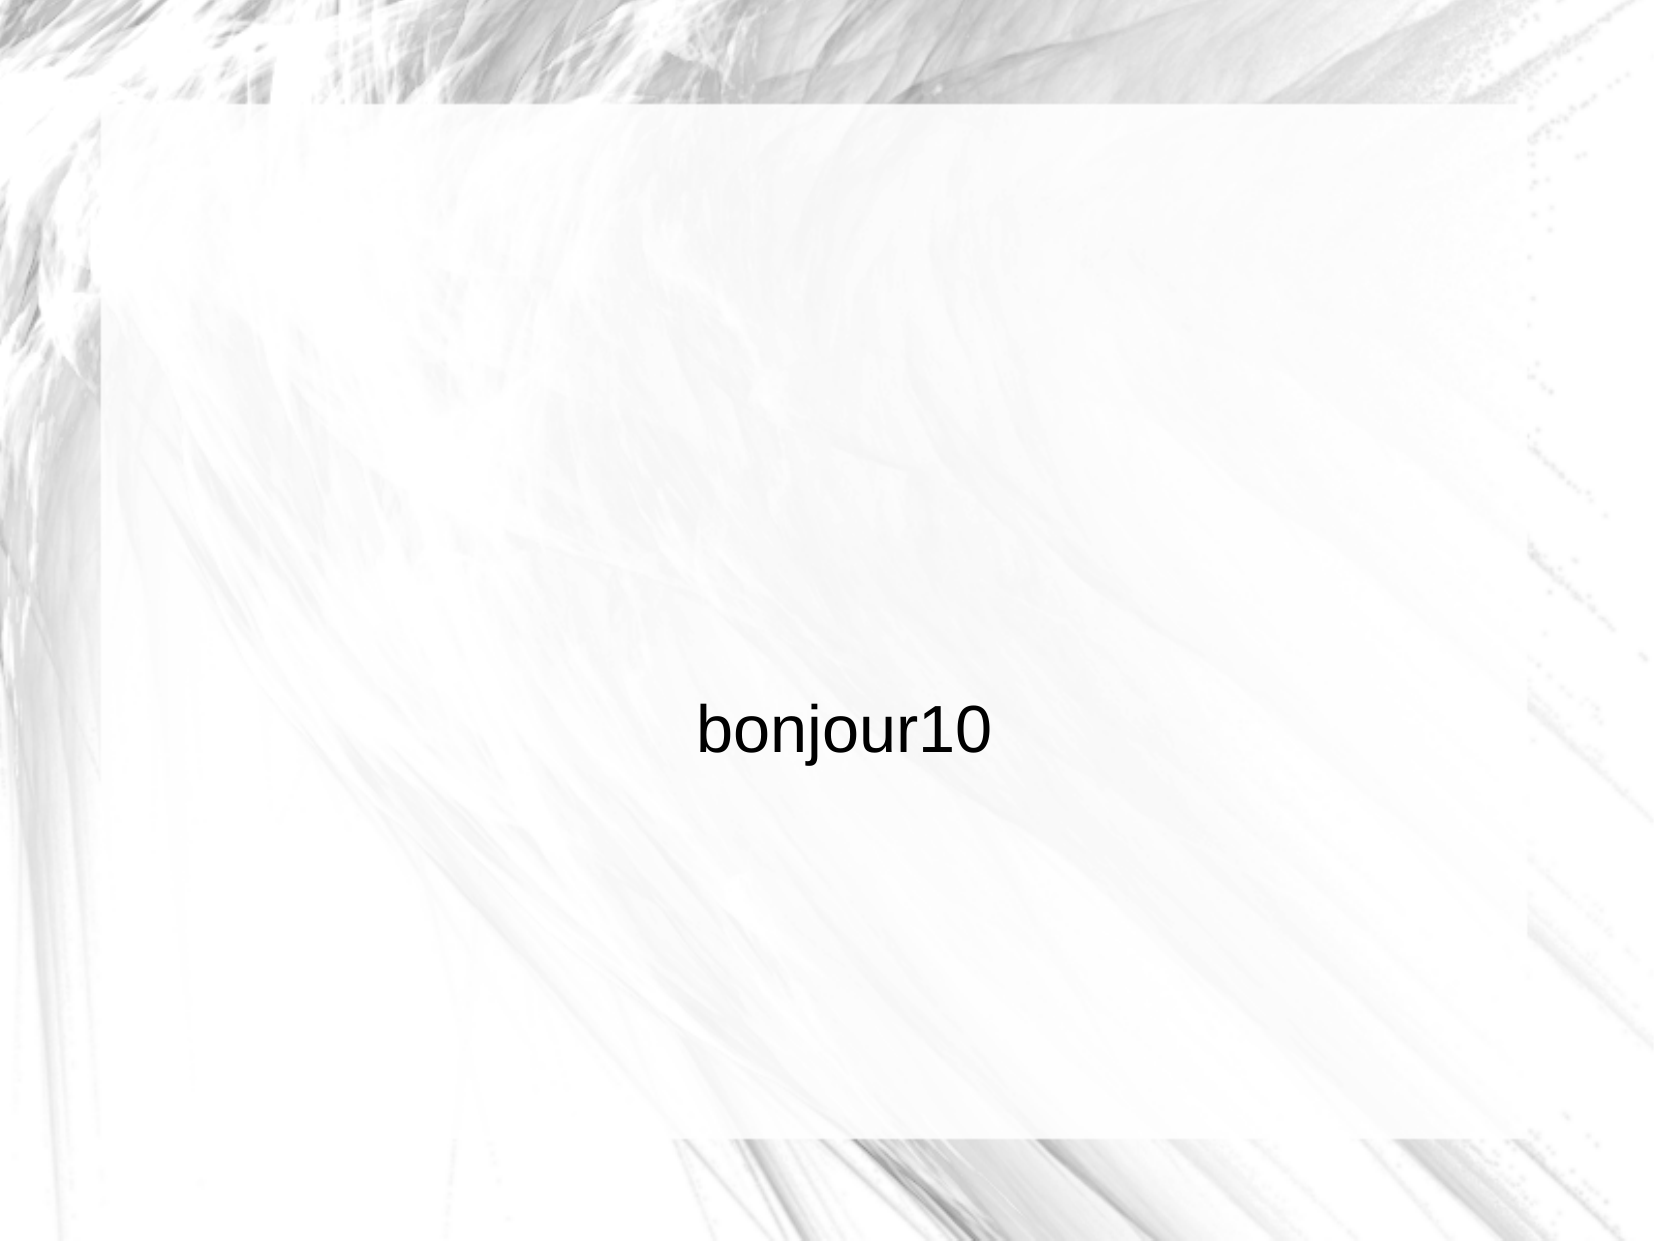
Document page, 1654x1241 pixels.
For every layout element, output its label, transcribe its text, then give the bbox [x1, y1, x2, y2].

subtitle bonjour10 [118, 319, 1571, 1139]
picture [0, 0, 1654, 1241]
